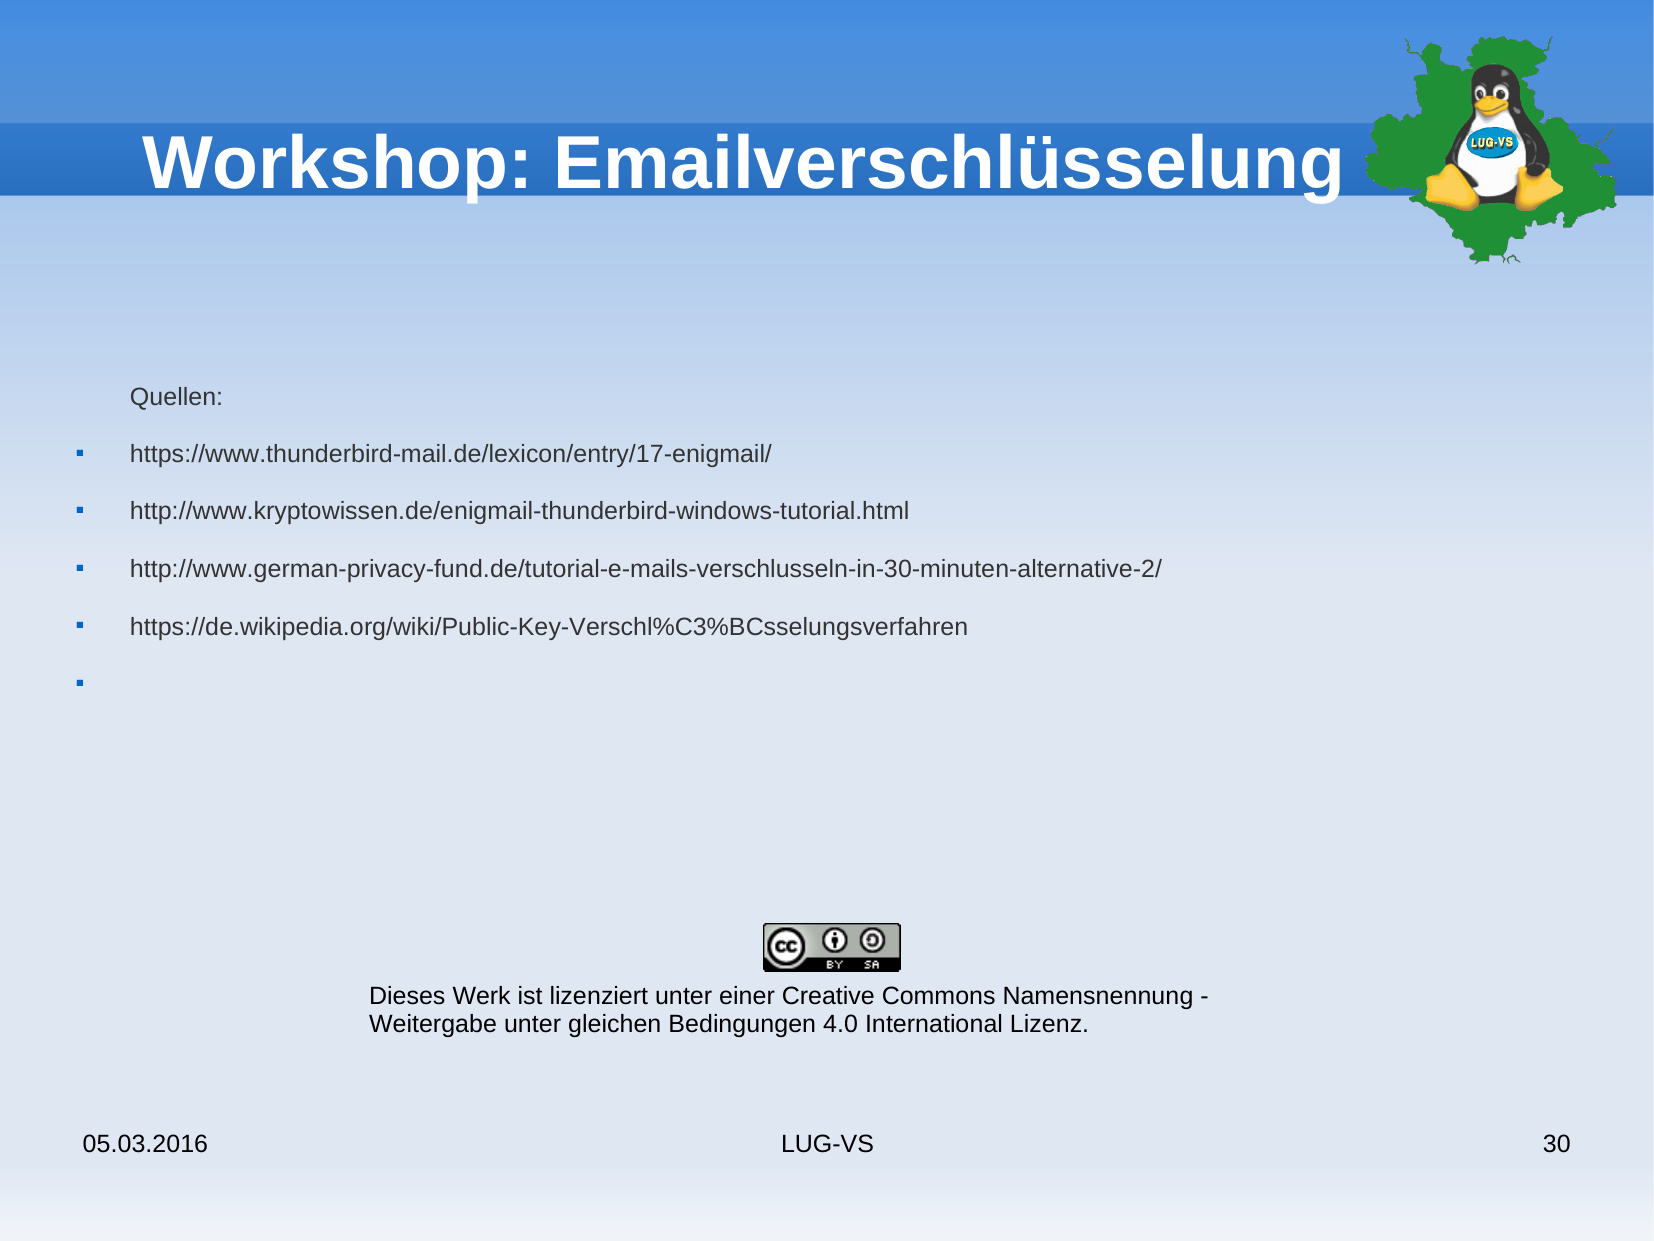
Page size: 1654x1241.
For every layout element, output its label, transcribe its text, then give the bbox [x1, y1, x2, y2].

list Quellen: https://www.thunderbird-mail.de/lexicon/entry/17-enigmail/ http://www.kryptowissen.de/enigmail-thunderbird-windows-tutorial.html http://www.german-privacy-fund.de/tutorial-e-mails-verschlusseln-in-30-minuten-alternative-2/ https://de.wikipedia.org/wiki/Public-Key-Verschl%C3%BCsselungsverfahren [59, 324, 1548, 1097]
picture [0, 0, 1654, 1241]
title Workshop: Emailverschlüsselung [0, 59, 1489, 267]
text_box Dieses Werk ist lizenziert unter einer Creative Commons Namensnennung - Weitergabe unter gleichen Bedingungen 4.0 International Lizenz. [354, 974, 1329, 1046]
